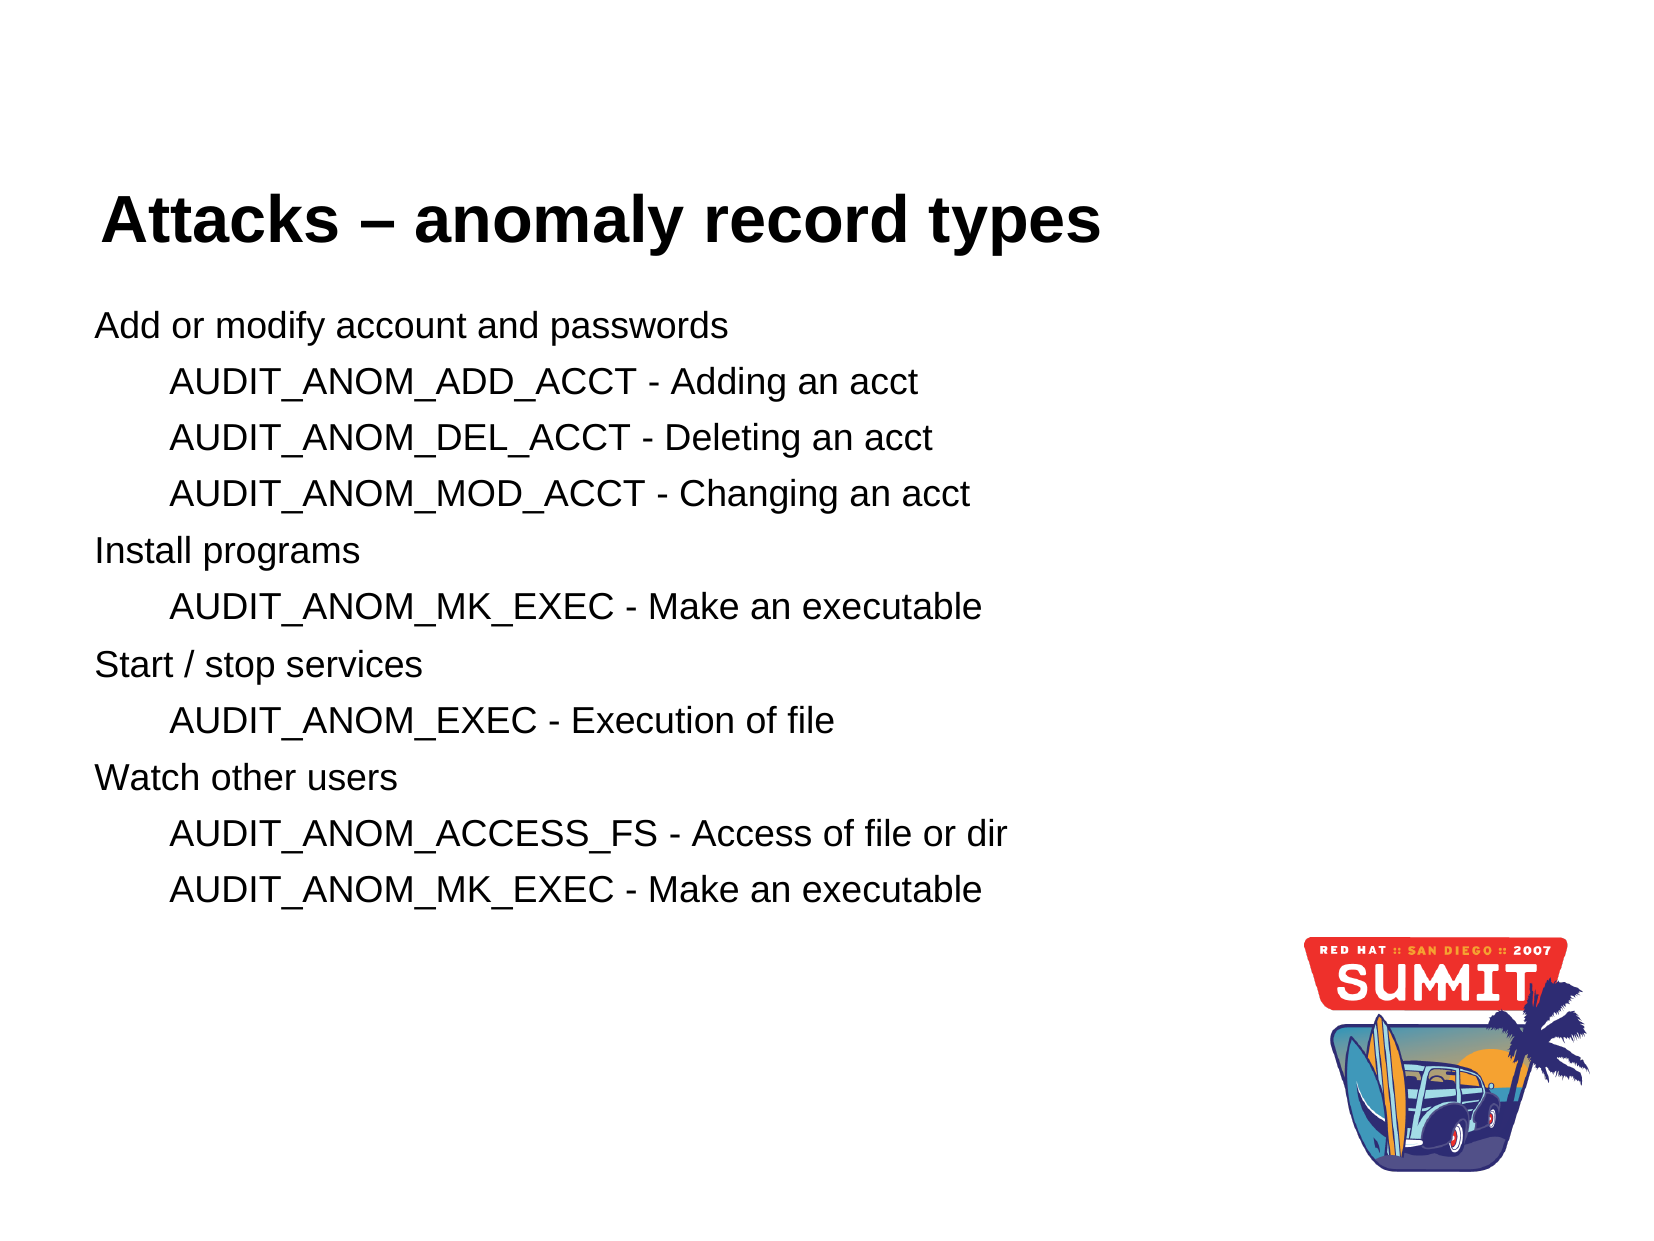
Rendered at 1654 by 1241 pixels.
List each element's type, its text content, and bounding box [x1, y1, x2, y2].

picture [1500, 937, 1590, 1172]
list Add or modify account and passwords AUDIT_ANOM_ADD_ACCT - Adding an acct AUDIT_ANOM_DEL_ACCT - Deleting an acct AUDIT_ANOM_MOD_ACCT - Changing an acct Install programs AUDIT_ANOM_MK_EXEC - Make an executable Start / stop services AUDIT_ANOM_EXEC - Execution of file Watch other users AUDIT_ANOM_ACCESS_FS - Access of file or dir AUDIT_ANOM_MK_EXEC - Make an executable [94, 304, 1500, 1174]
title Attacks – anomaly record types [100, 164, 1506, 275]
